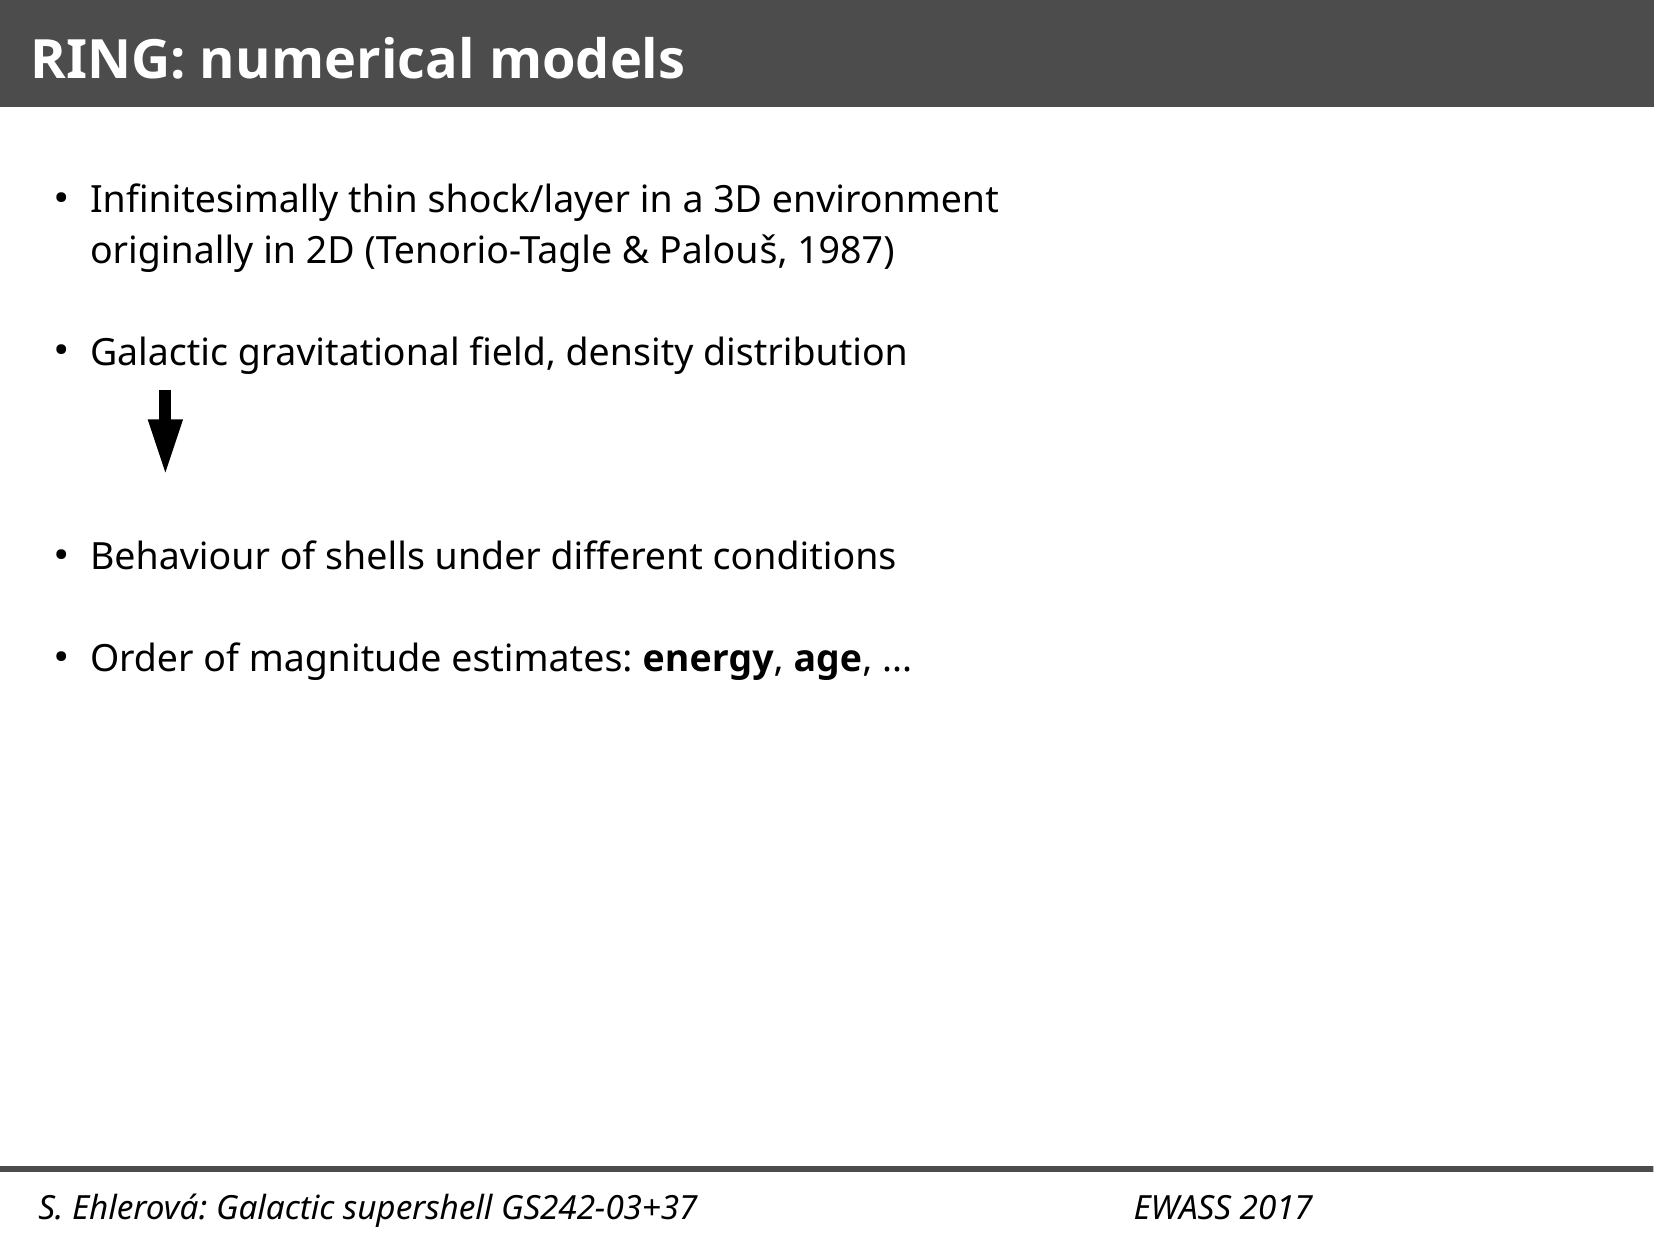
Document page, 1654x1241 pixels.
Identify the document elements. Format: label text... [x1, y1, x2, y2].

text_box RING: numerical models [15, 13, 789, 95]
text_box S. Ehlerová: Galactic supershell GS242-03+37 EWASS 2017 [23, 1176, 1643, 1232]
text_box Infinitesimally thin shock/layer in a 3D environment originally in 2D (Tenorio-Tagle & Palouš, 1987) Galactic gravitational field, density distribution Behaviour of shells under different conditions Order of magnitude estimates: energy, age, ... [39, 165, 1087, 638]
text_box [0, 0, 1654, 107]
